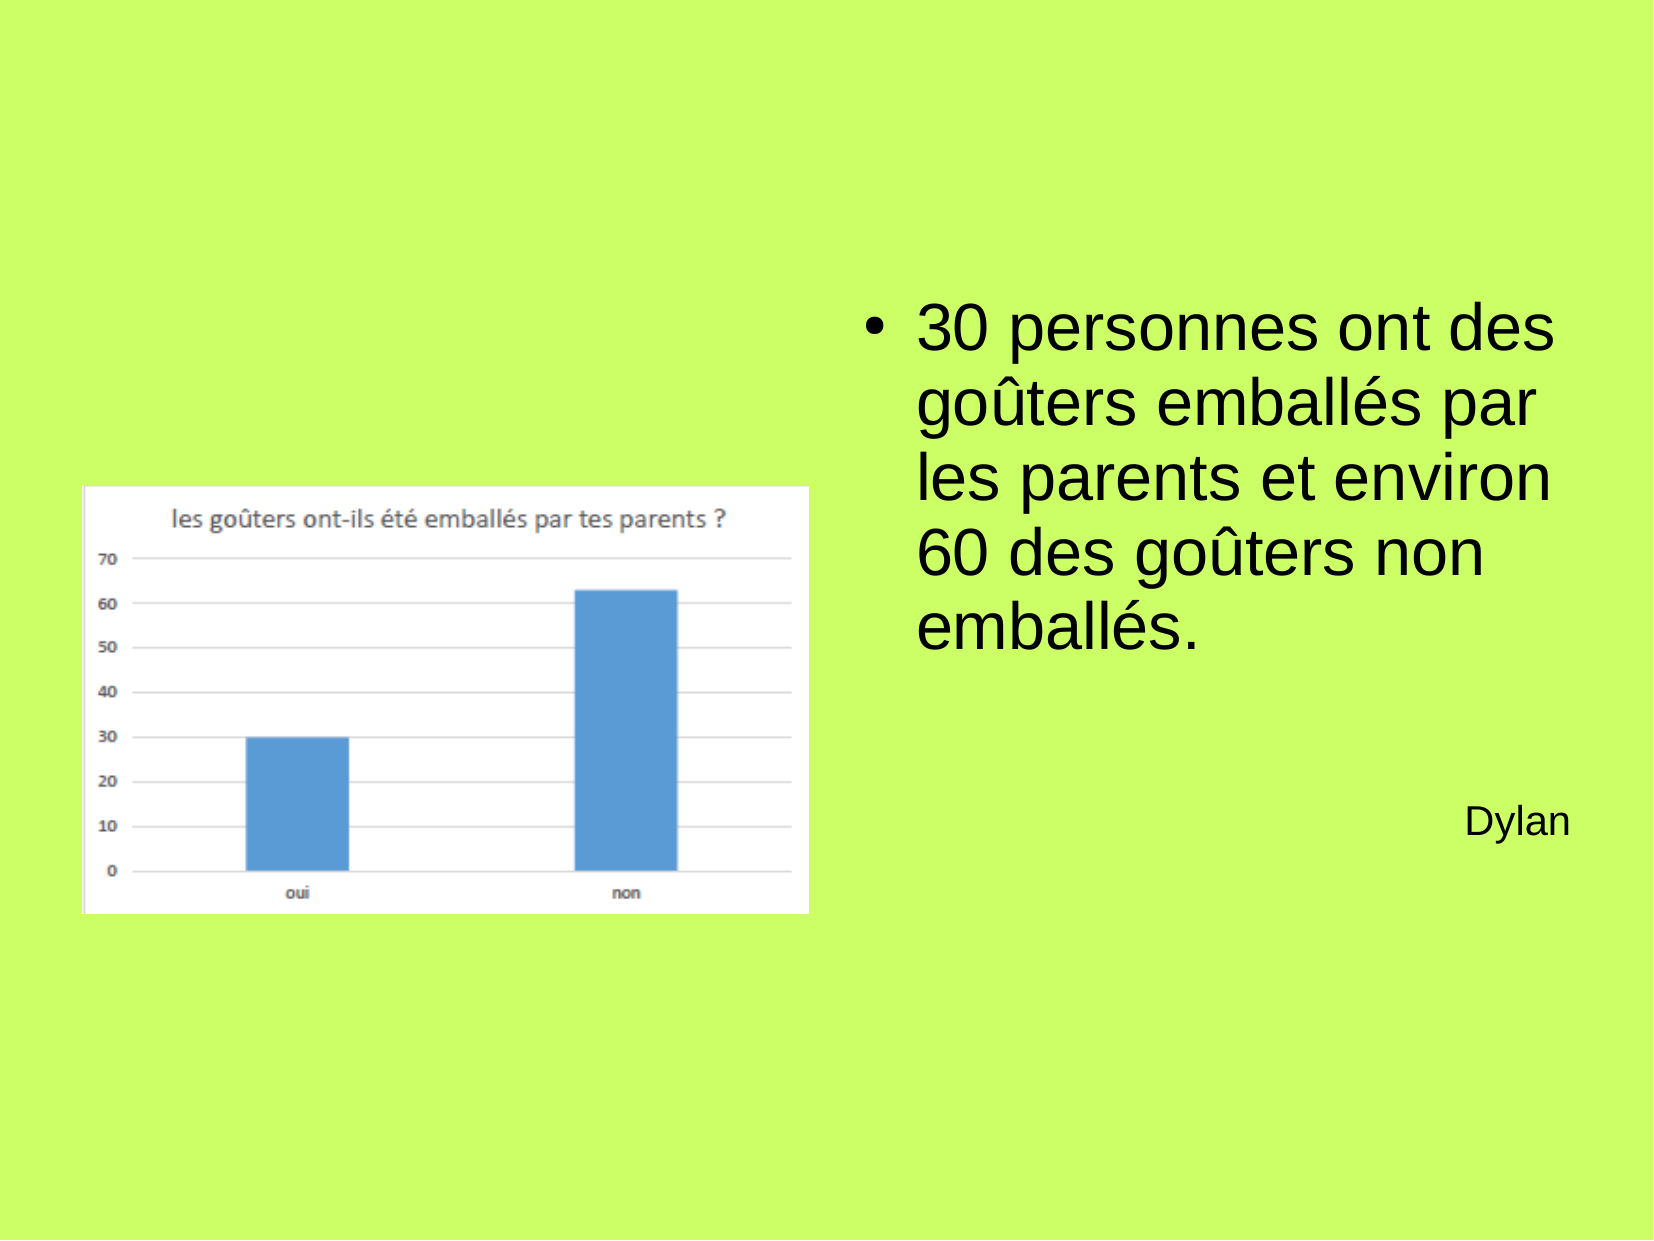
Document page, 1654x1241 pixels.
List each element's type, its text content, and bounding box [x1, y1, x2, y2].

list 30 personnes ont des goûters emballés par les parents et environ 60 des goûters non emballés. Dylan [845, 290, 1572, 1109]
picture [82, 485, 809, 914]
